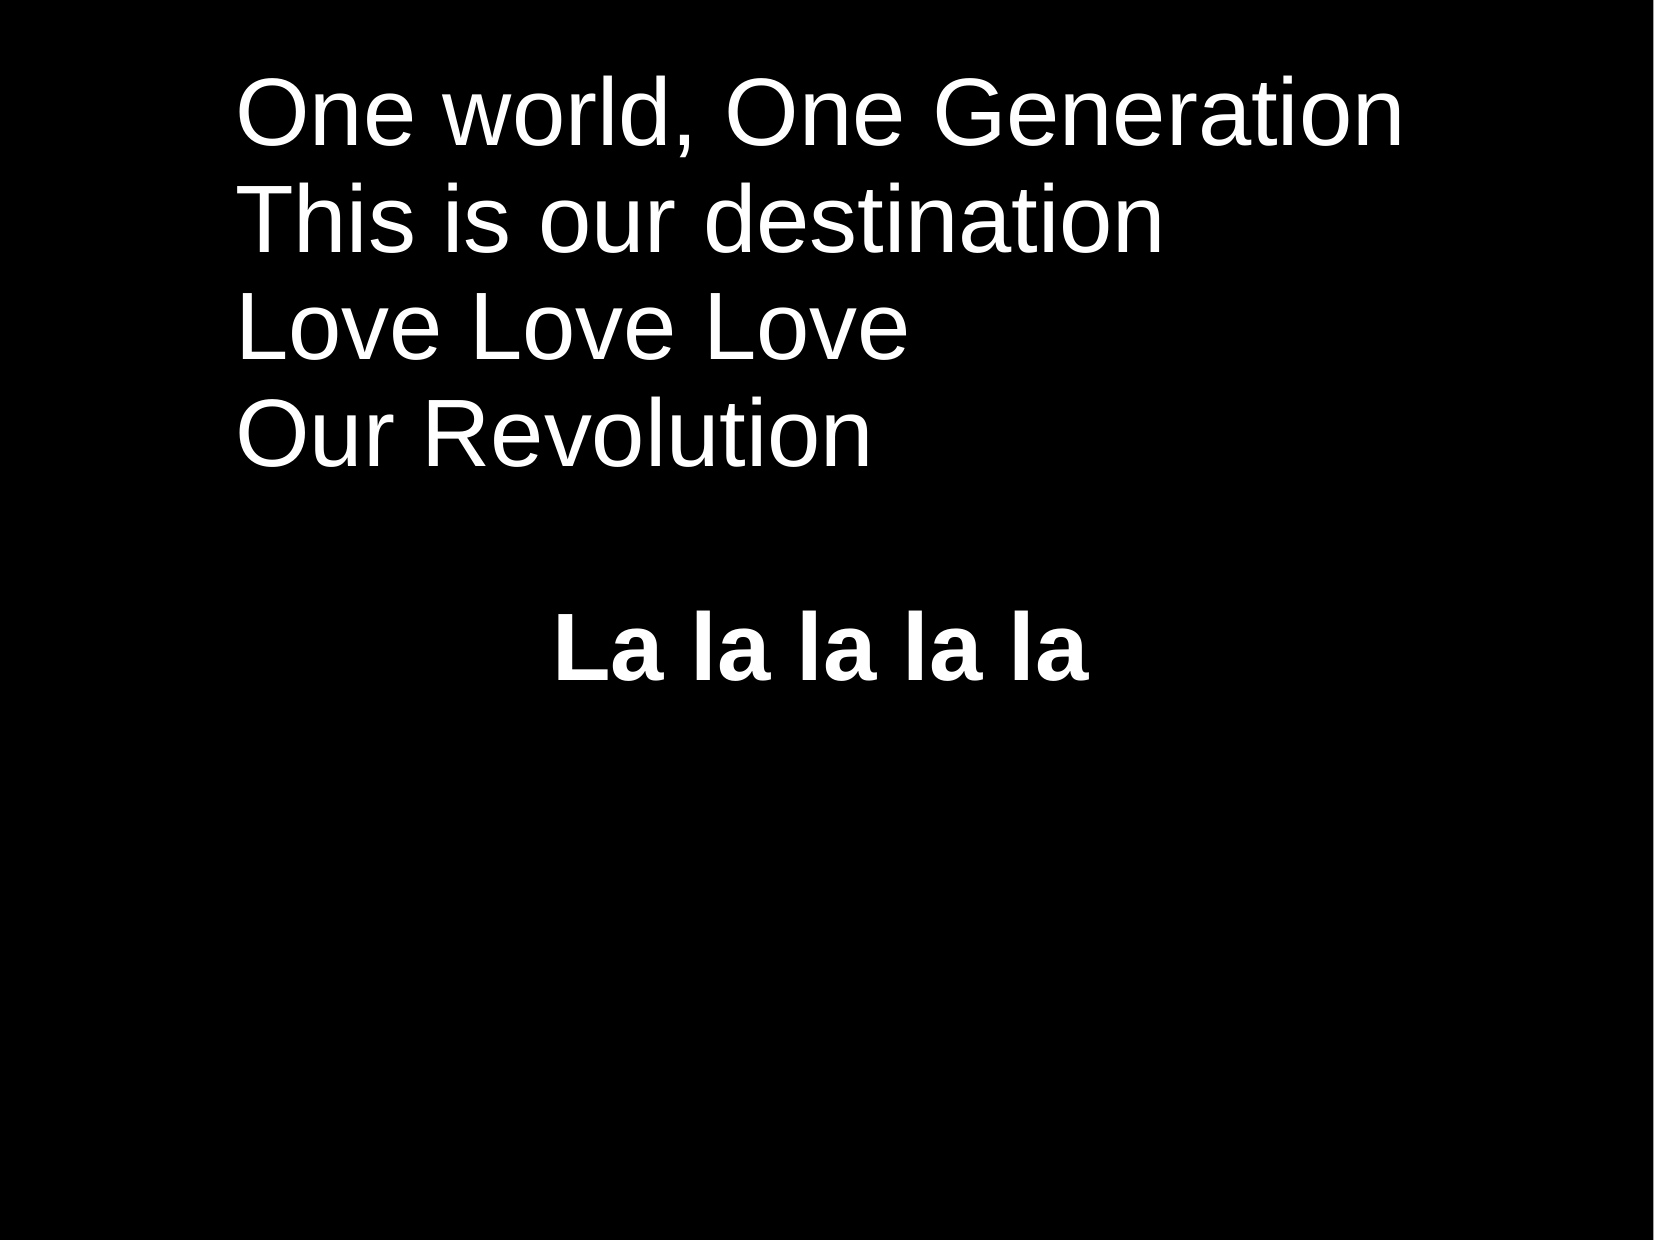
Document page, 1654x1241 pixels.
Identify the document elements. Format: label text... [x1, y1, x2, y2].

subtitle One world, One Generation This is our destination Love Love Love Our Revolution La la la la la [76, 59, 1565, 779]
